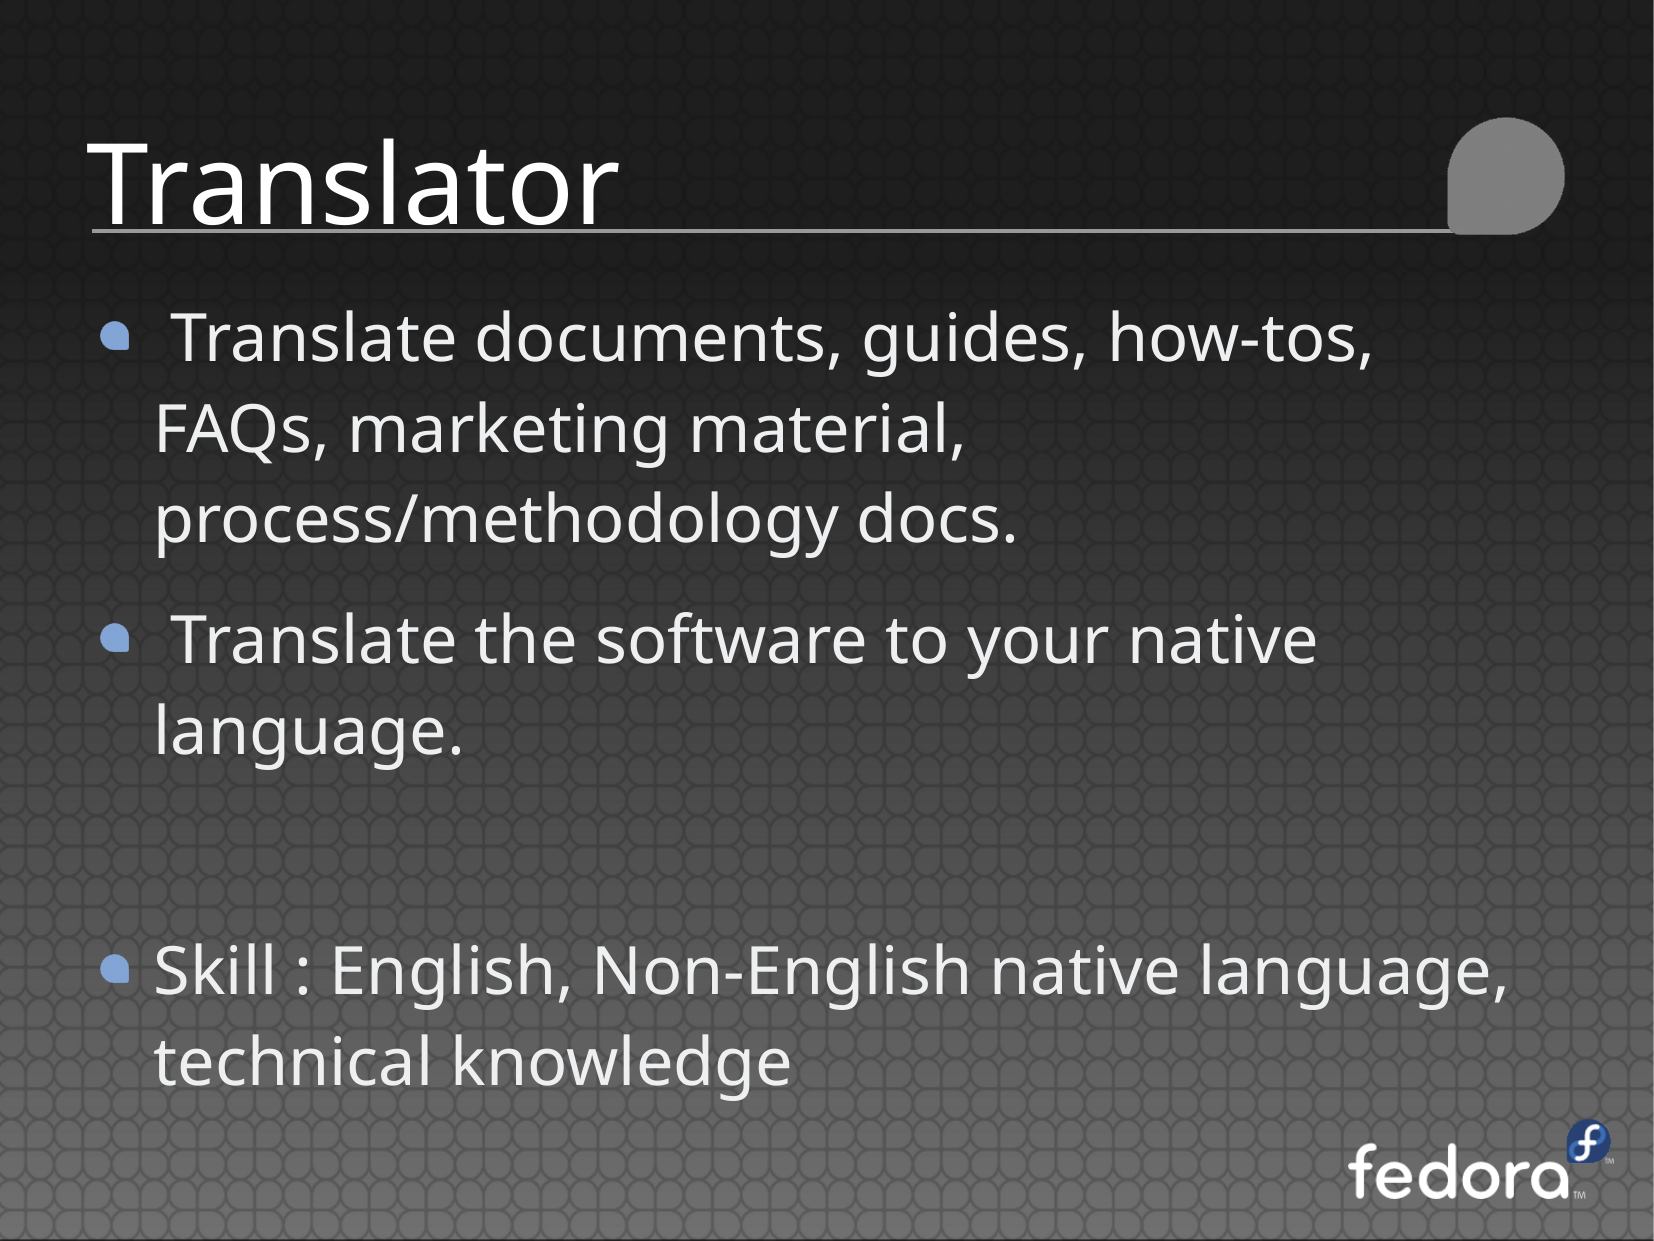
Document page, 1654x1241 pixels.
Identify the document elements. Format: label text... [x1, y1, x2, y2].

list Translate documents, guides, how-tos, FAQs, marketing material, process/methodology docs. Translate the software to your native language. Skill : English, Non-English native language, technical knowledge [82, 290, 1571, 1010]
picture [0, 0, 1654, 1241]
title Translator [86, 112, 1576, 249]
